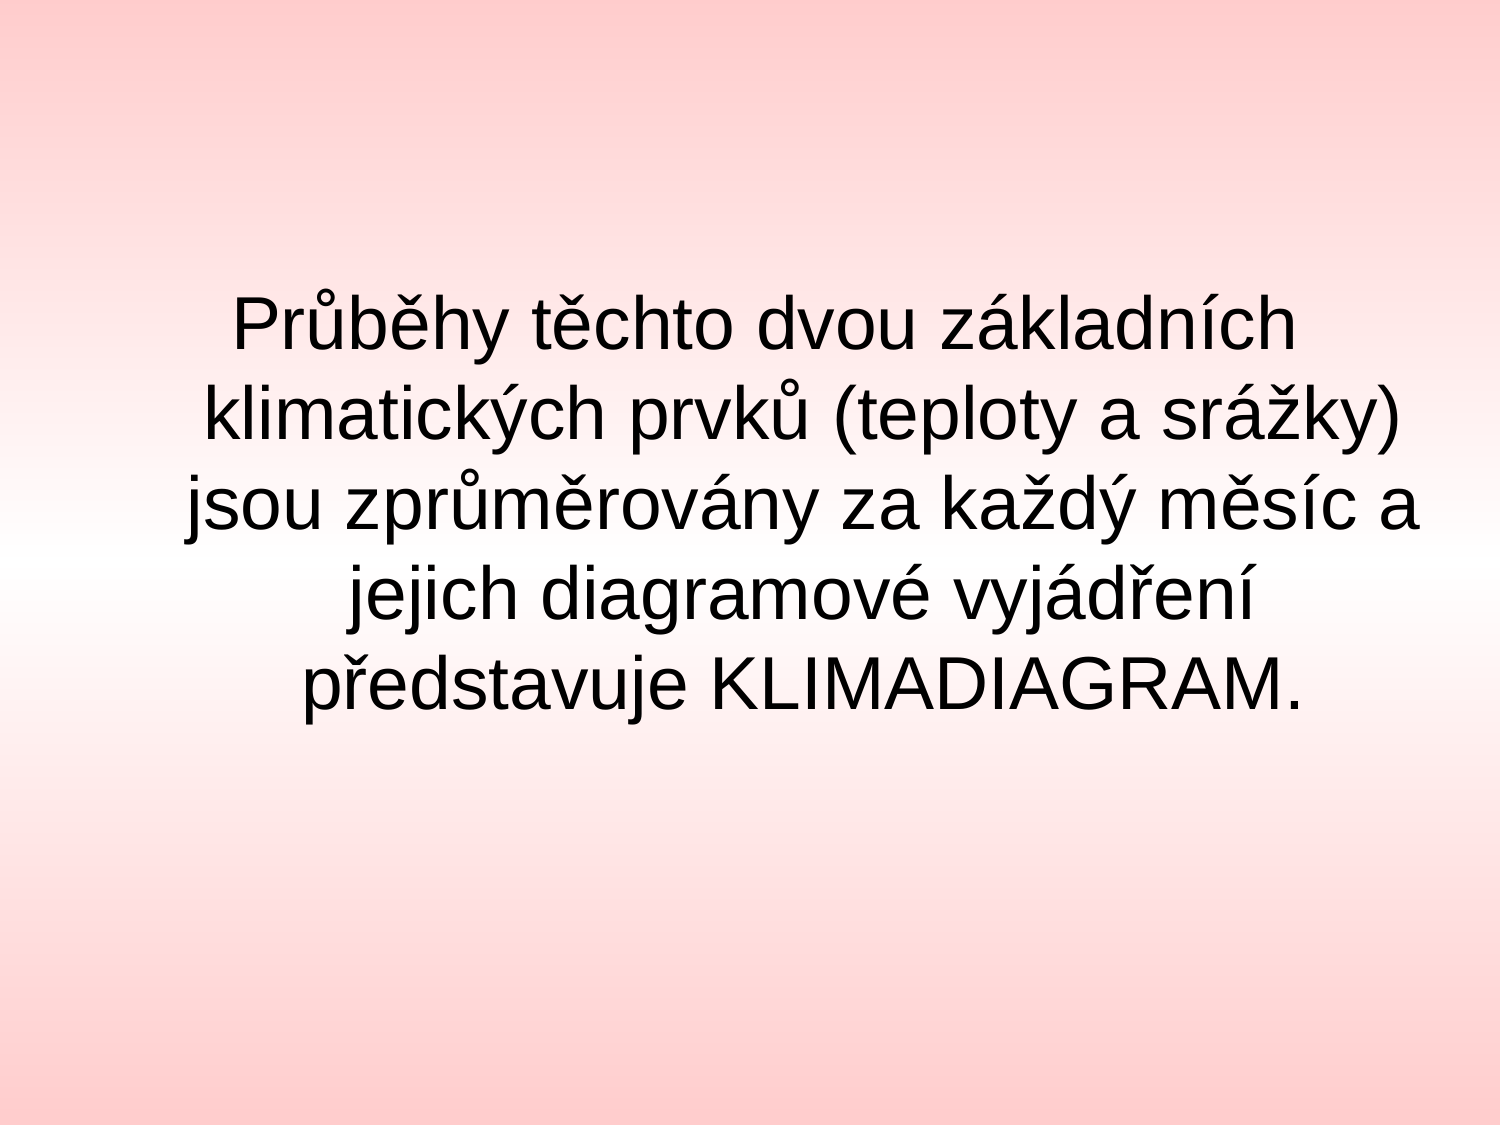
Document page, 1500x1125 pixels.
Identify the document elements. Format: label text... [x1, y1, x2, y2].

list Průběhy těchto dvou základních klimatických prvků (teploty a srážky) jsou zprůměrovány za každý měsíc a jejich diagramové vyjádření představuje KLIMADIAGRAM. [100, 267, 1451, 1010]
